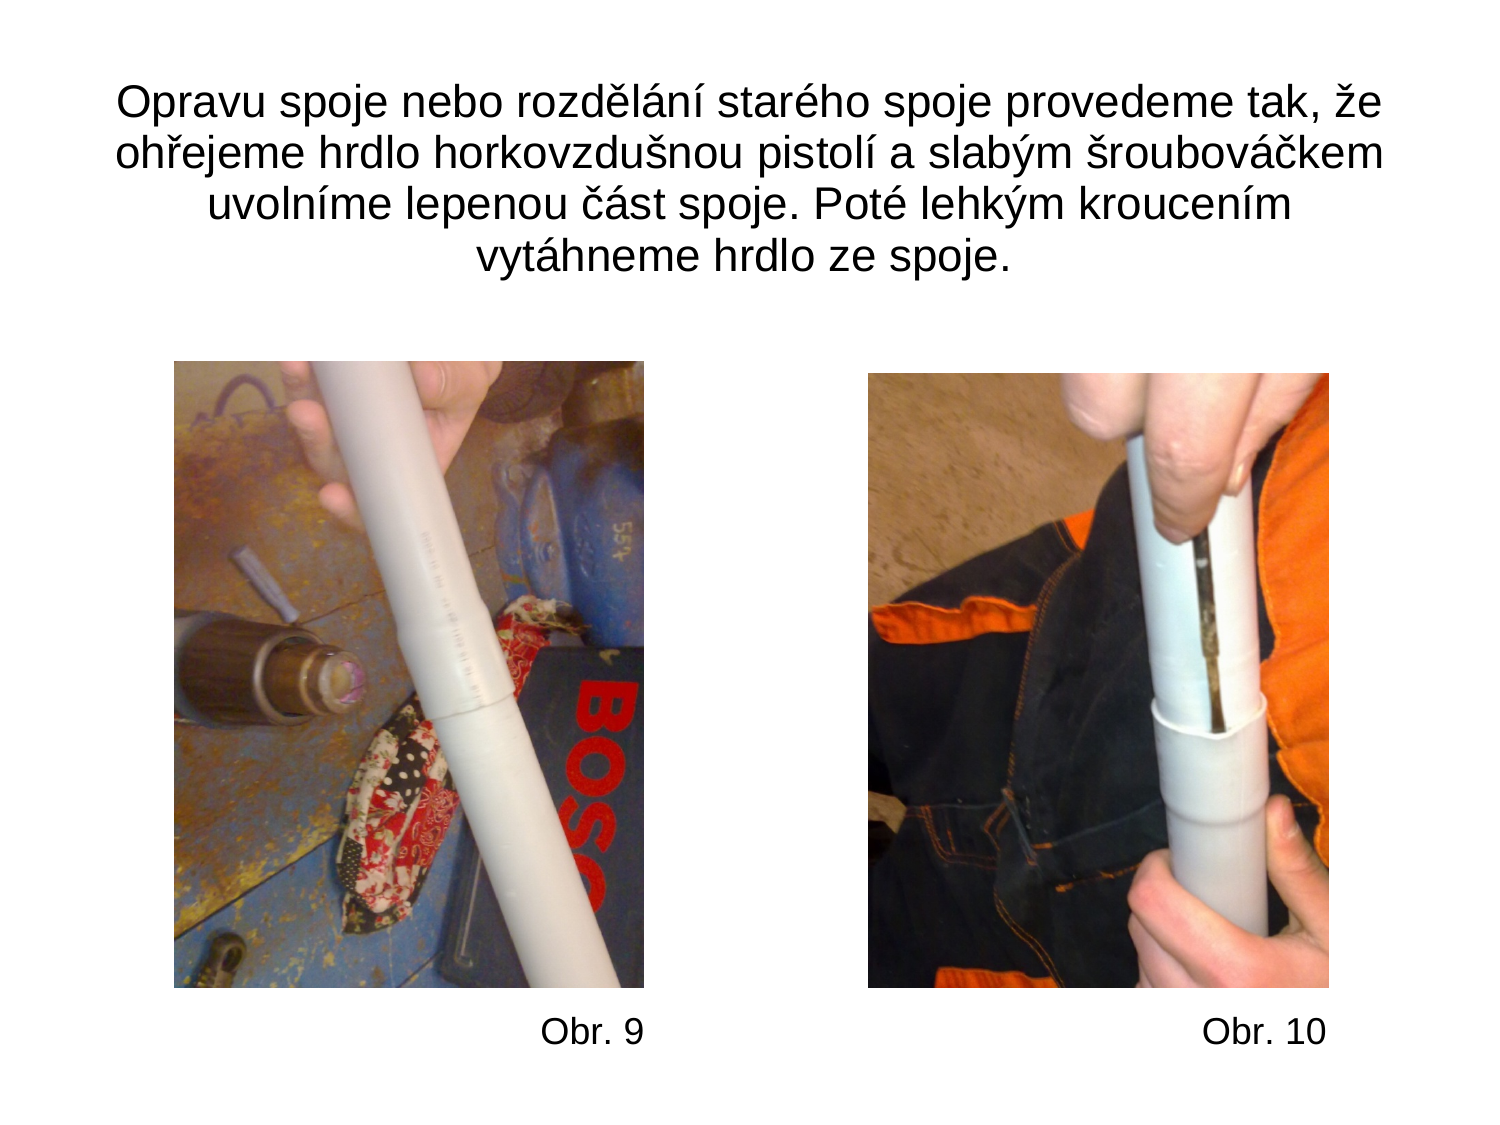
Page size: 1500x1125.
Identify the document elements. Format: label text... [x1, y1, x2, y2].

text_box Obr. 10 [1187, 999, 1342, 1060]
picture [868, 373, 1329, 988]
picture [174, 361, 644, 988]
text_box Obr. 9 [525, 999, 660, 1060]
title Opravu spoje nebo rozdělání starého spoje provedeme tak, že ohřejeme hrdlo horkovzdušnou pistolí a slabým šroubováčkem uvolníme lepenou část spoje. Poté lehkým kroucením vytáhneme hrdlo ze spoje. [75, 45, 1426, 315]
